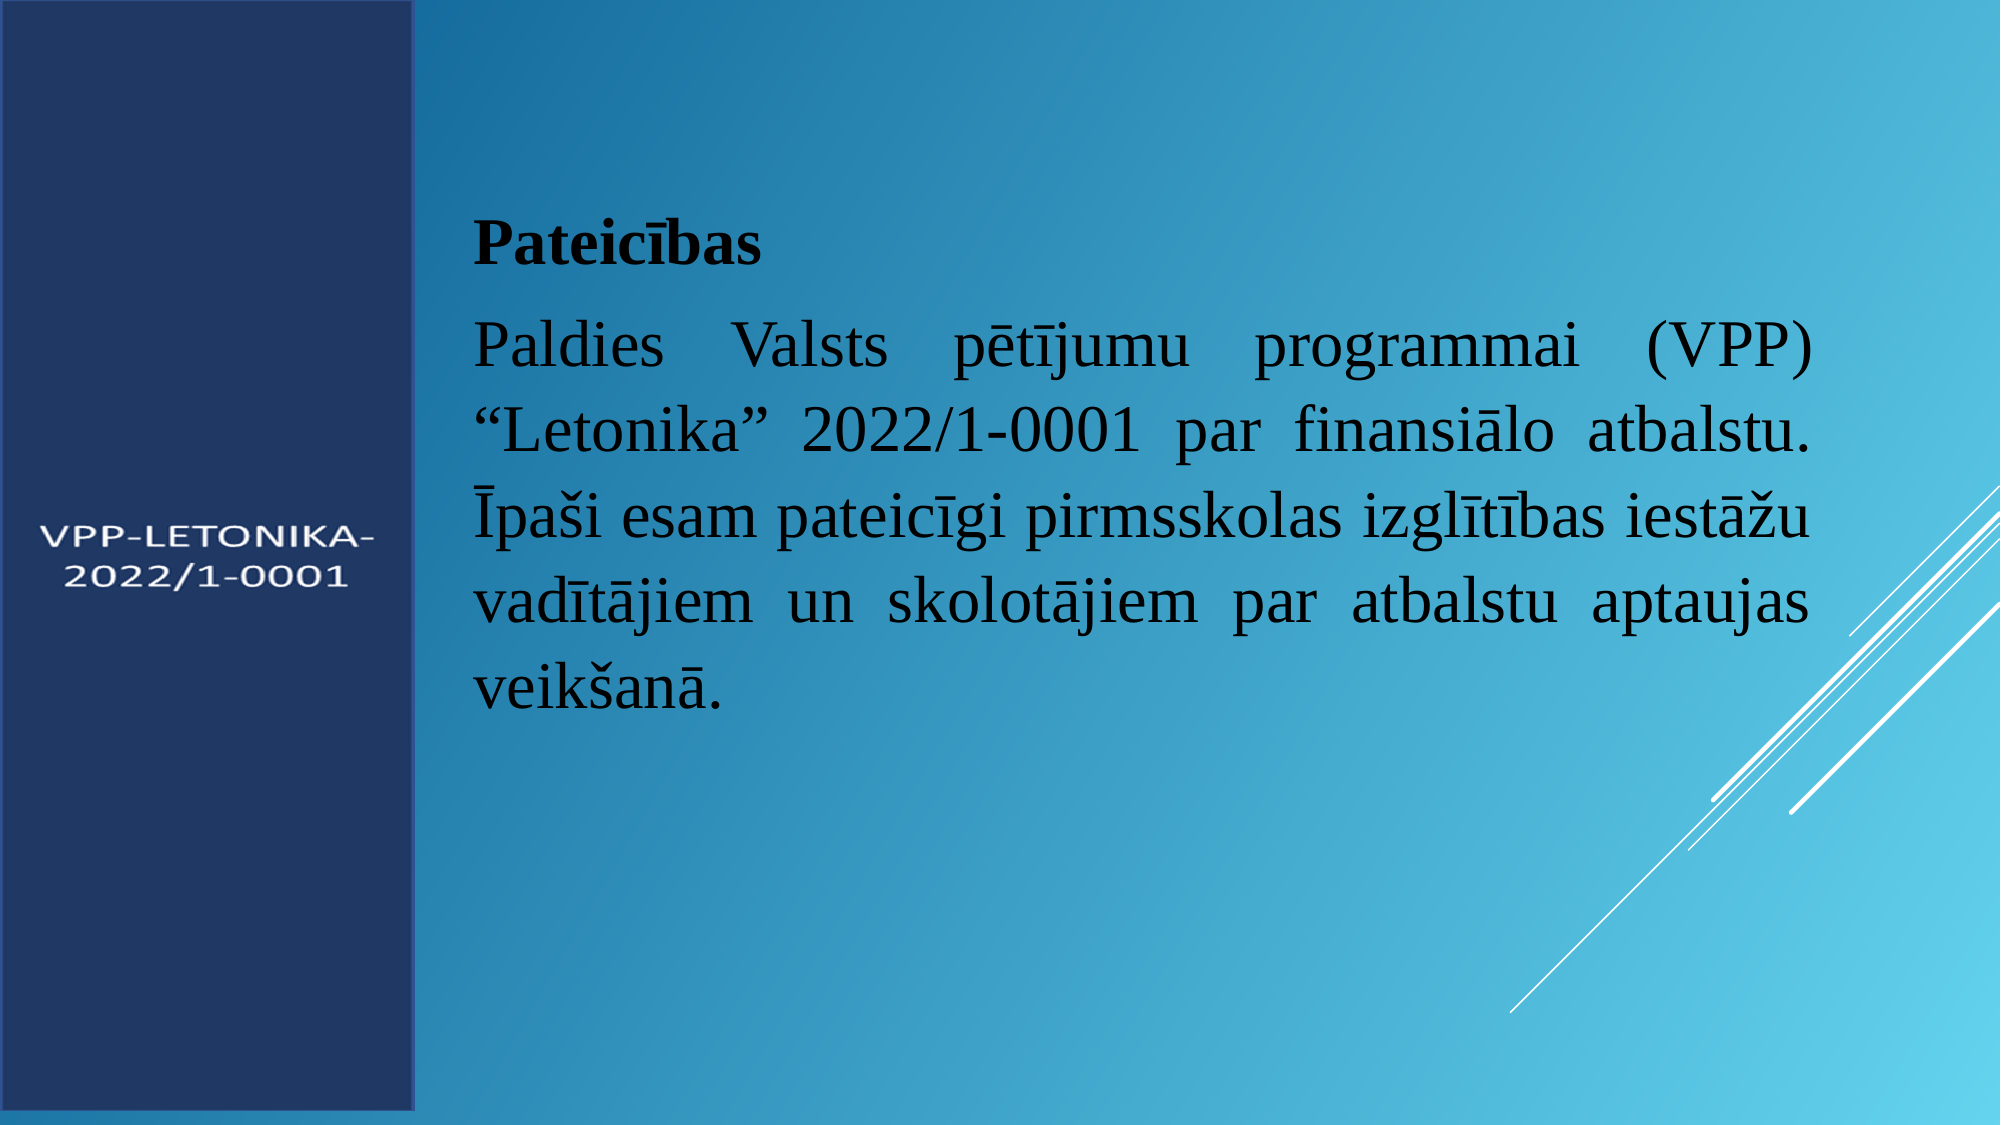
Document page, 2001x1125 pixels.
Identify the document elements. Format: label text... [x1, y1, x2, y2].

picture [0, 0, 415, 1111]
text_box Pateicības Paldies Valsts pētījumu programmai (VPP) “Letonika” 2022/1-0001 par finansiālo atbalstu. Īpaši esam pateicīgi pirmsskolas izglītības iestāžu vadītājiem un skolotājiem par atbalstu aptaujas veikšanā. [458, 184, 1829, 730]
